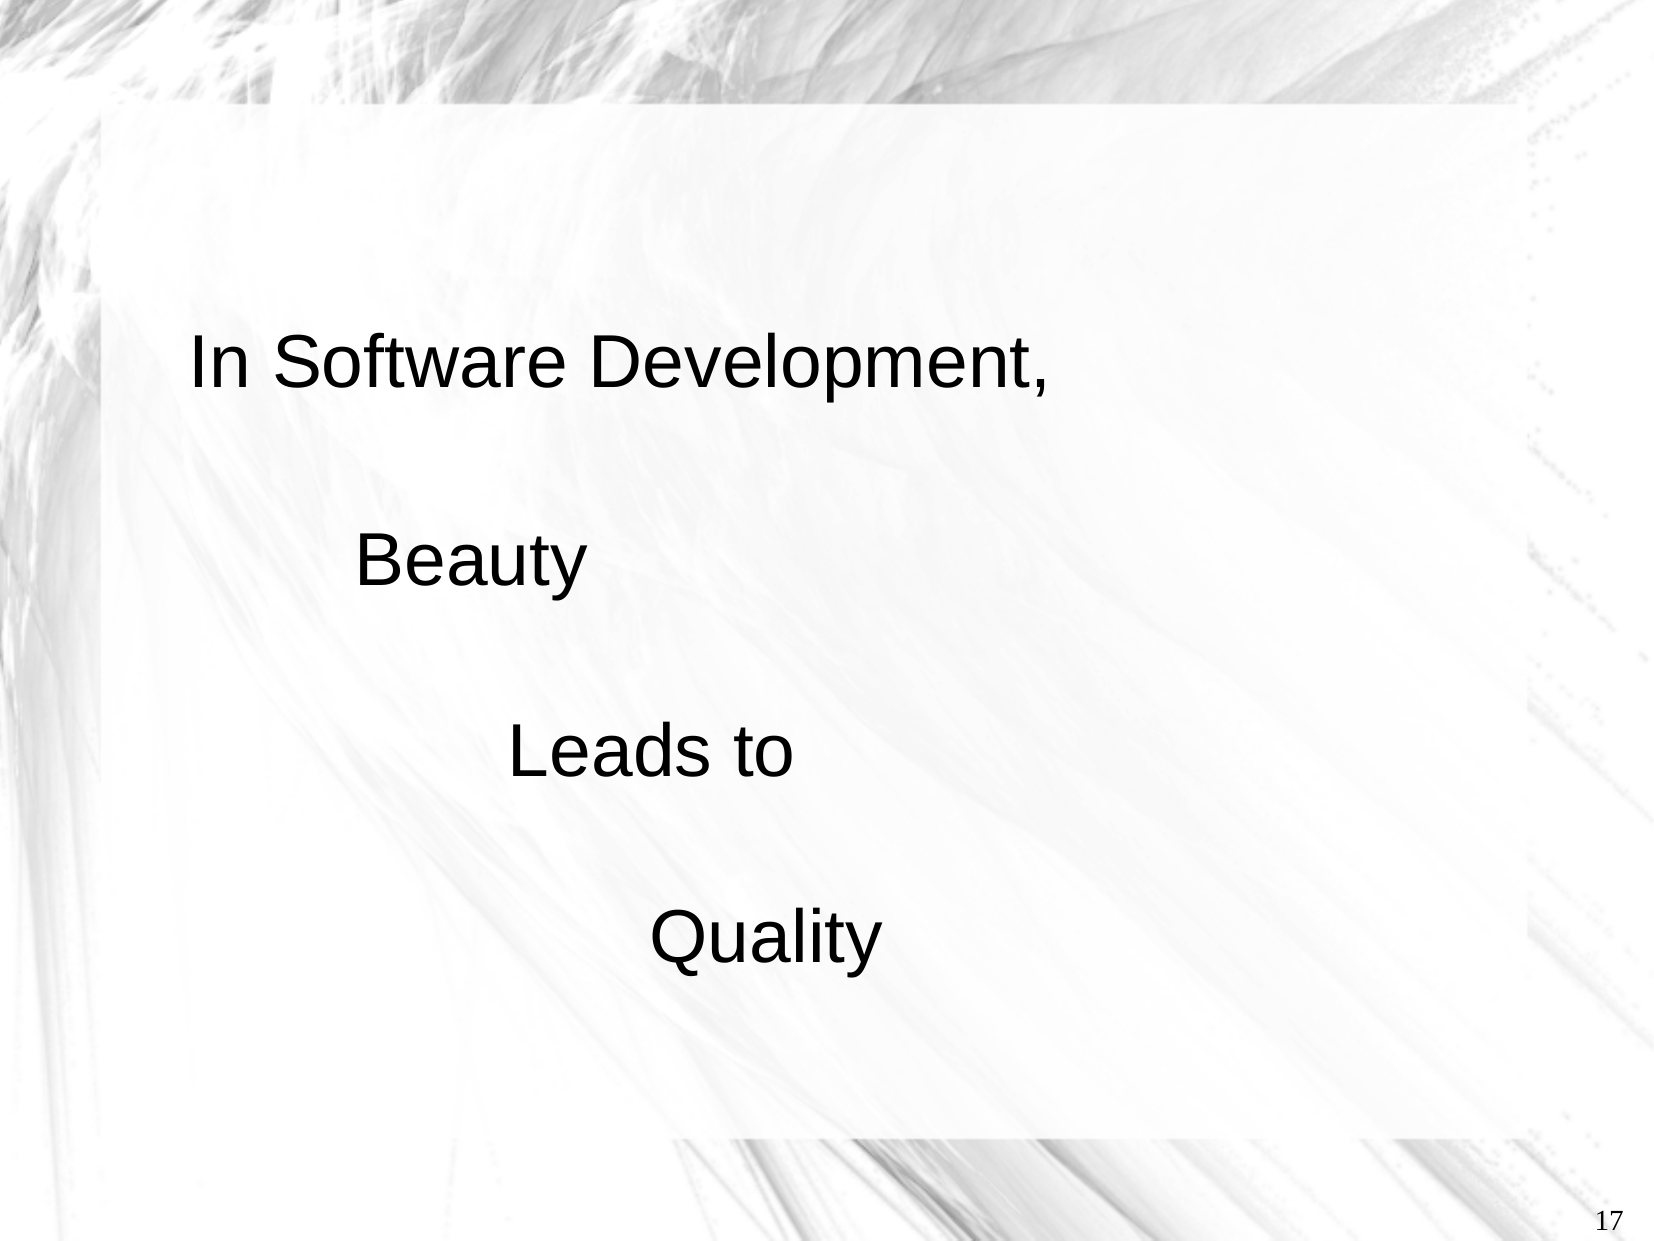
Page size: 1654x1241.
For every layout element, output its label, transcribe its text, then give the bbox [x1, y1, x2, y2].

picture [0, 0, 1654, 1241]
list In Software Development, Beauty Leads to Quality [118, 319, 1571, 979]
